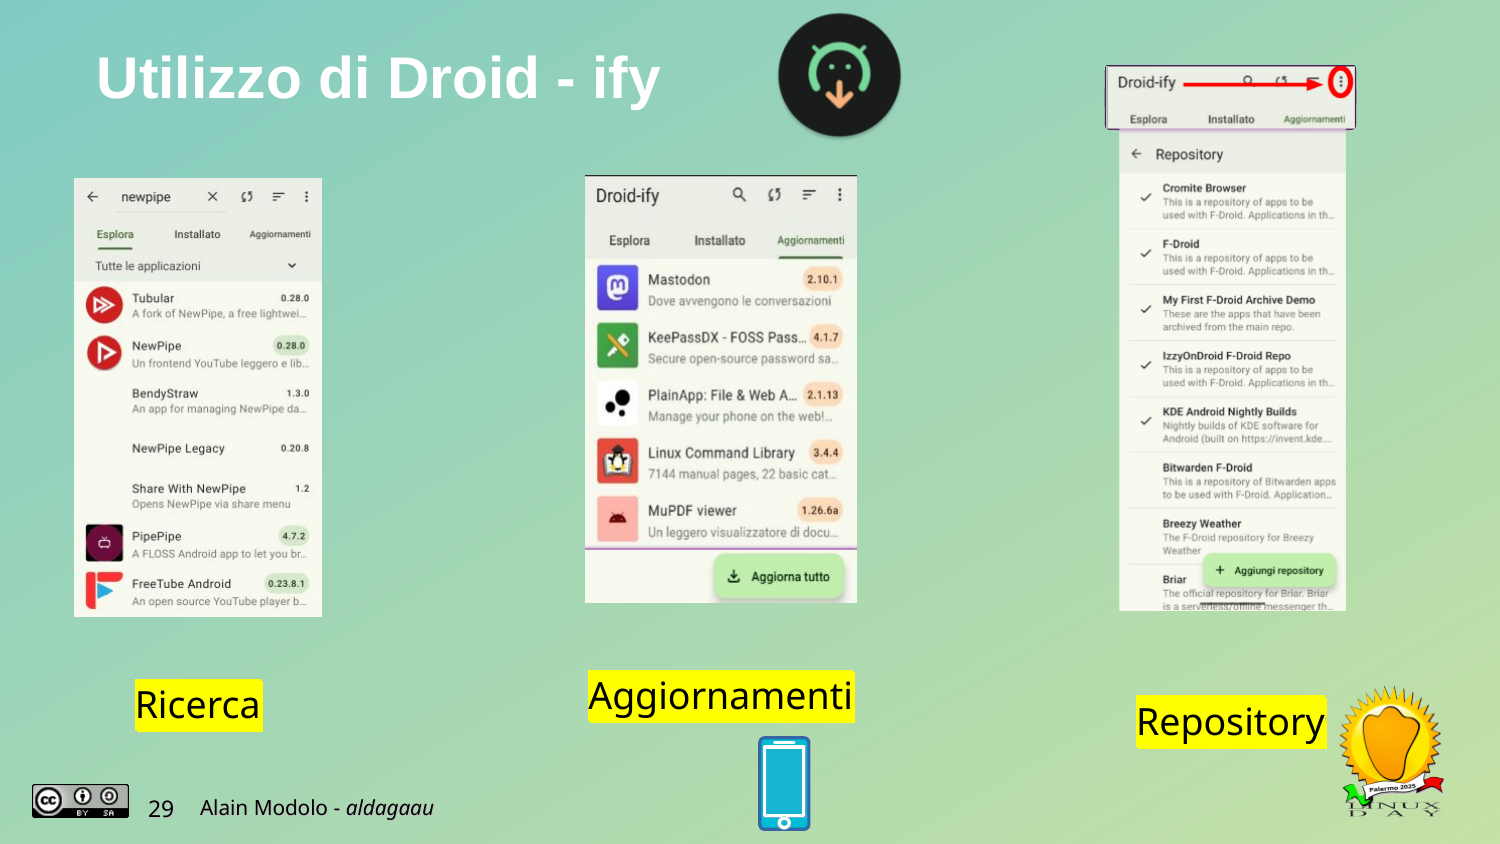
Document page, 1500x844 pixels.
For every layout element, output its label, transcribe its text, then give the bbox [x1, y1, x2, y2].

picture [1104, 65, 1357, 611]
picture [74, 178, 322, 618]
picture [1233, 670, 1500, 844]
picture [585, 175, 857, 603]
title Utilizzo di Droid - ify [0, 29, 758, 128]
picture [32, 784, 129, 818]
text_box [759, 737, 809, 830]
picture [773, 8, 906, 142]
